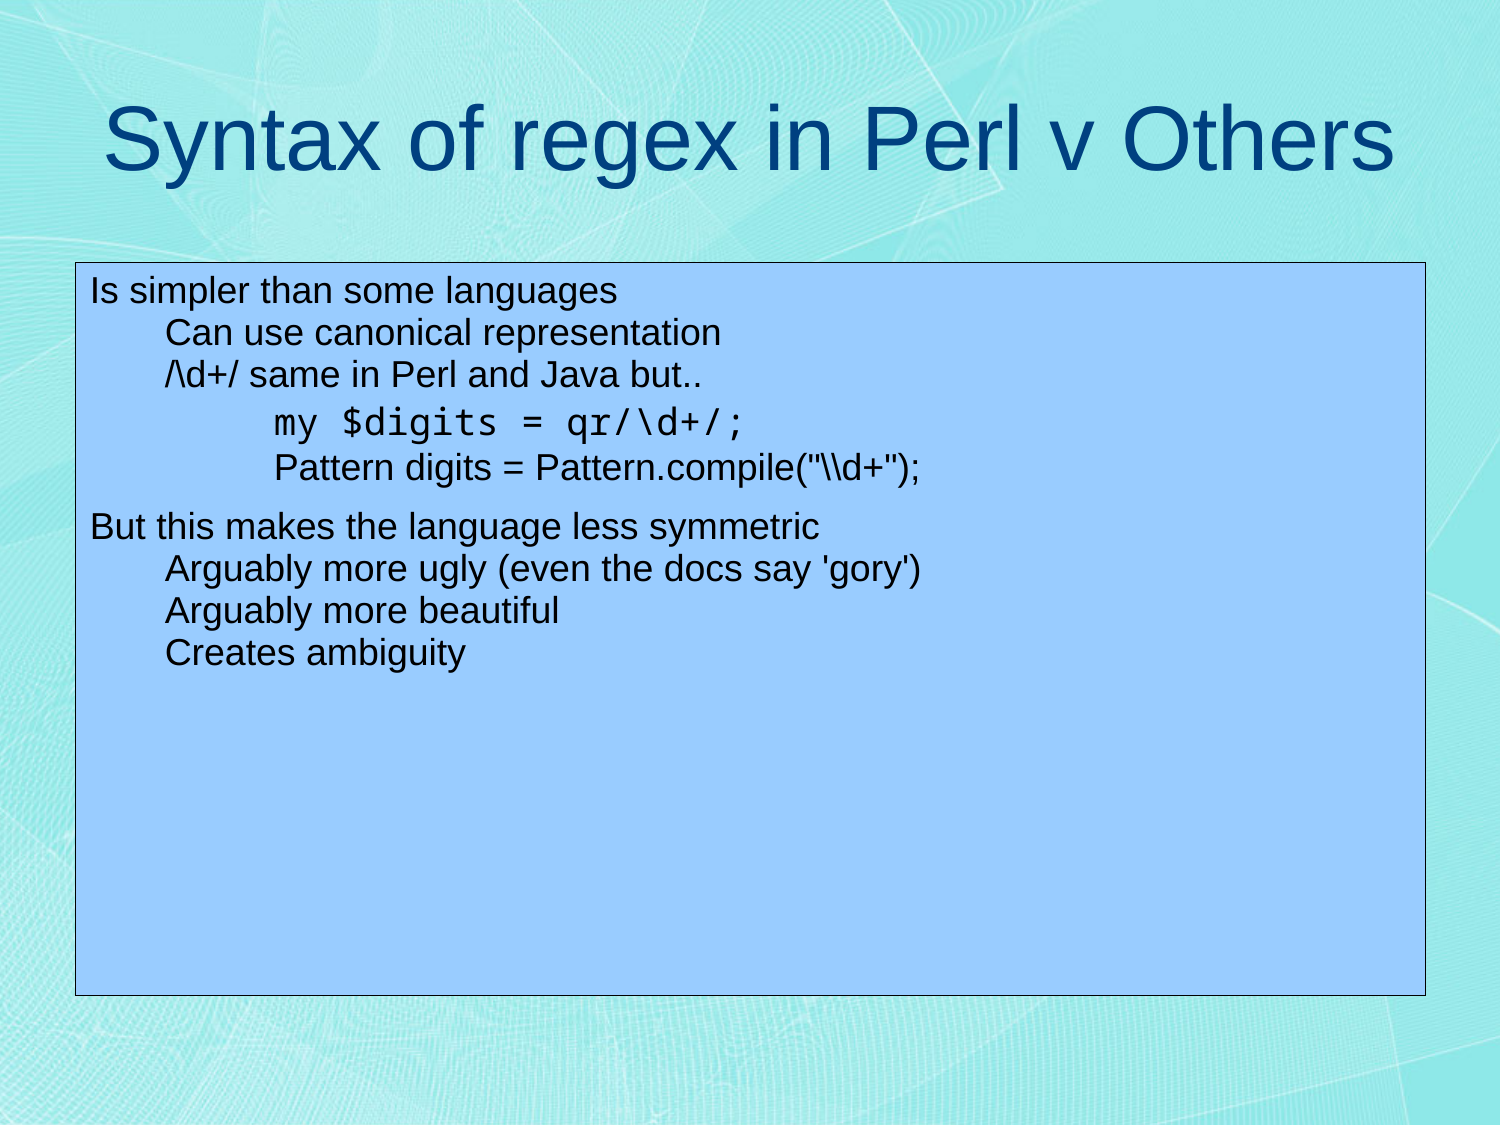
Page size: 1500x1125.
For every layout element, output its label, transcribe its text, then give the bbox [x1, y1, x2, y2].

title Syntax of regex in Perl v Others [75, 52, 1426, 226]
picture [0, 0, 1500, 1125]
list Is simpler than some languages Can use canonical representation /\d+/ same in Perl and Java but.. my $digits = qr/\d+/; Pattern digits = Pattern.compile("\\d+"); But this makes the language less symmetric Arguably more ugly (even the docs say 'gory') Arguably more beautiful Creates ambiguity [75, 262, 1426, 996]
